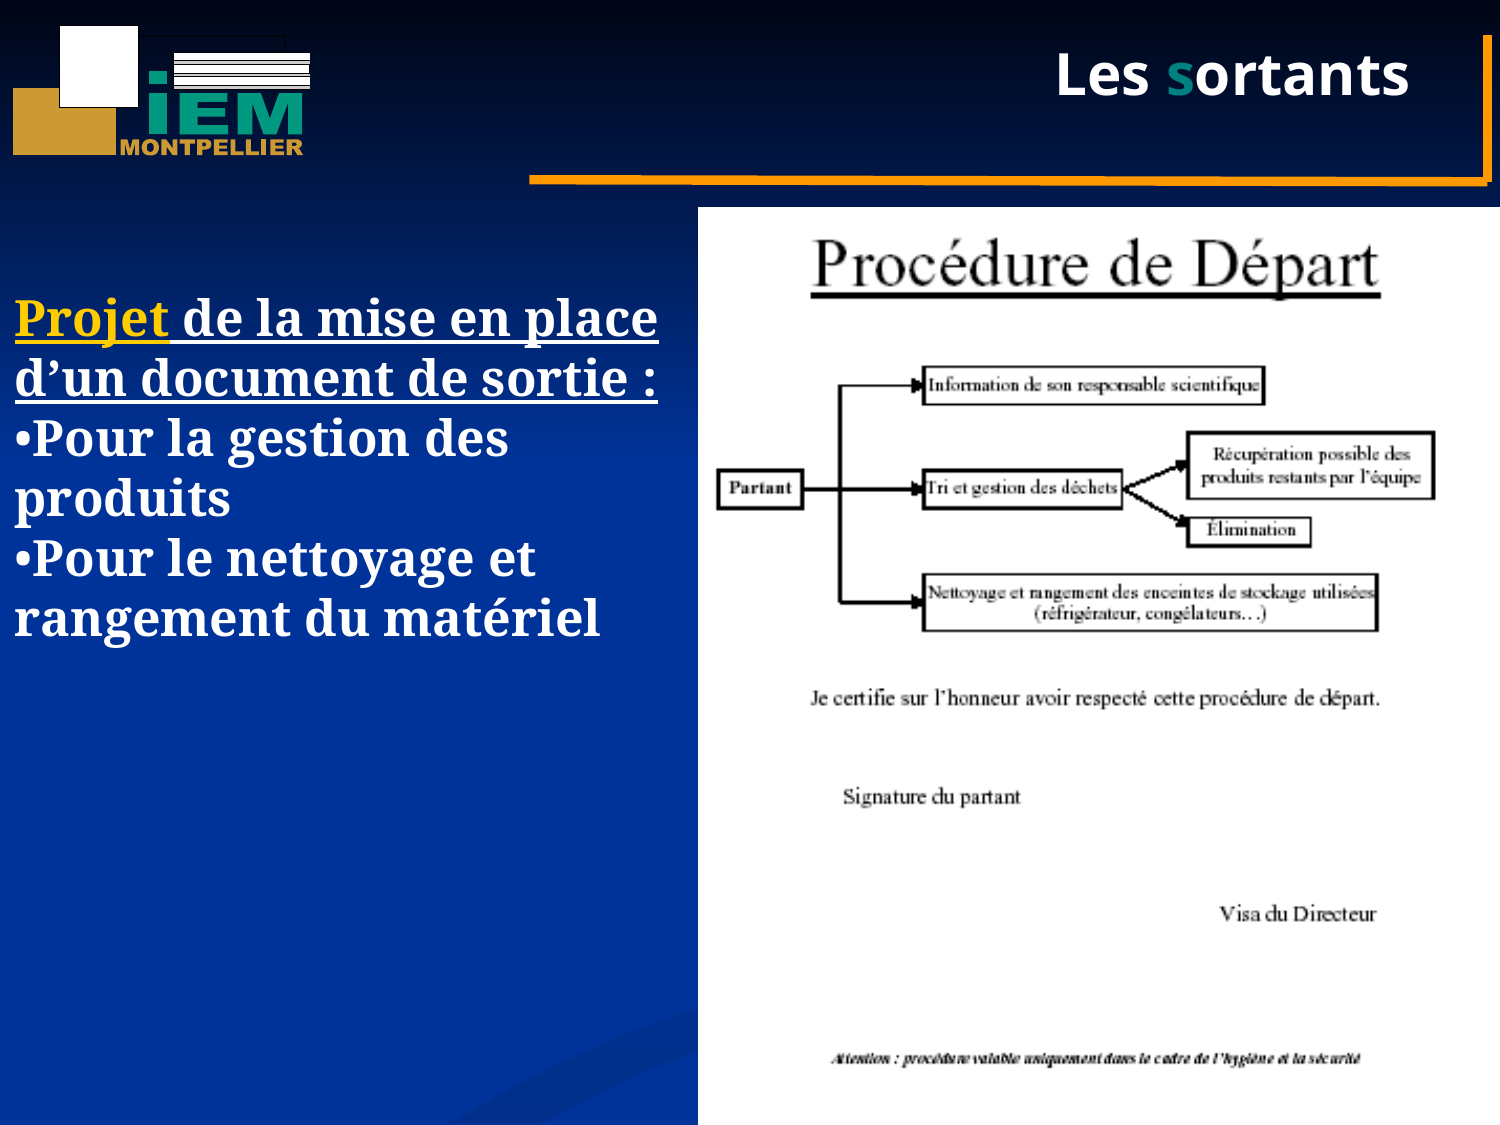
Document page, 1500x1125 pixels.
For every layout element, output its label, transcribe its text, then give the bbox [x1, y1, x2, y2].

text_box Les sortants [332, 36, 1463, 199]
text_box Projet de la mise en place d’un document de sortie : Pour la gestion des produits Pour le nettoyage et rangement du matériel [0, 278, 698, 655]
picture [12, 24, 310, 156]
picture [698, 207, 1500, 1125]
